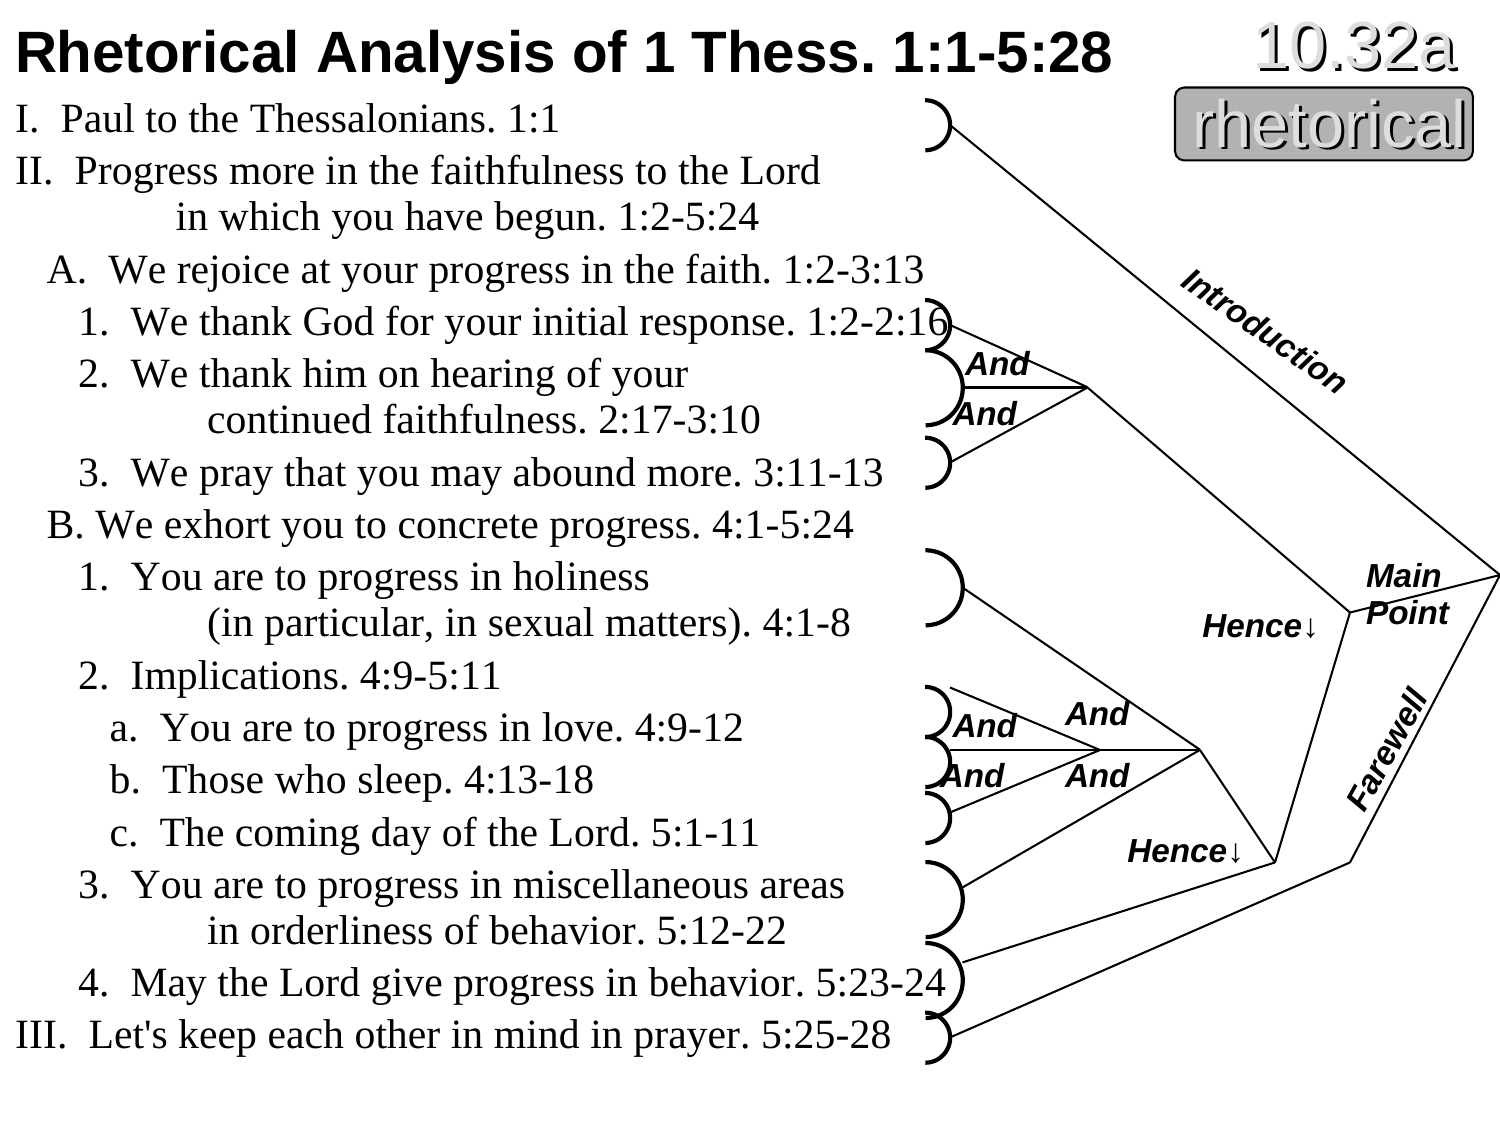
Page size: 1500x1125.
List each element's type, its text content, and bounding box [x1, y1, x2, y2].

text_box And [924, 750, 1049, 803]
text_box Rhetorical Analysis of 1 Thess. 1:1-5:28 [0, 12, 1175, 93]
text_box Hence↓ [1187, 600, 1351, 653]
text_box And [937, 699, 1063, 750]
text_box I. Paul to the Thessalonians. 1:1 II. Progress more in the faithfulness to the Lord in which you have begun. 1:2-5:24 A. We rejoice at your progress in the faith. 1:2-3:13 1. We thank God for your initial response. 1:2-2:16 2. We thank him on hearing of your continued faithfulness. 2:17-3:10 3. We pray that you may abound more. 3:11-13 B. We exhort you to concrete progress. 4:1-5:24 1. You are to progress in holiness (in particular, in sexual matters). 4:1-8 2. Implications. 4:9-5:11 a. You are to progress in love. 4:9-12 b. Those who sleep. 4:13-18 c. The coming day of the Lord. 5:1-11 3. You are to progress in miscellaneous areas in orderliness of behavior. 5:12-22 4. May the Lord give progress in behavior. 5:23-24 III. Let's keep each other in mind in prayer. 5:25-28 [0, 93, 976, 1066]
text_box 10.32a [1237, 0, 1488, 91]
text_box And [1049, 687, 1175, 740]
text_box Introduction [1158, 245, 1394, 432]
text_box rhetorical [1175, 87, 1473, 161]
text_box Hence↓ [1112, 825, 1276, 878]
text_box Farewell [1324, 644, 1461, 835]
text_box And [950, 337, 1075, 390]
text_box Main Point [1351, 549, 1475, 640]
text_box And [937, 387, 1063, 440]
text_box And [1049, 750, 1175, 803]
